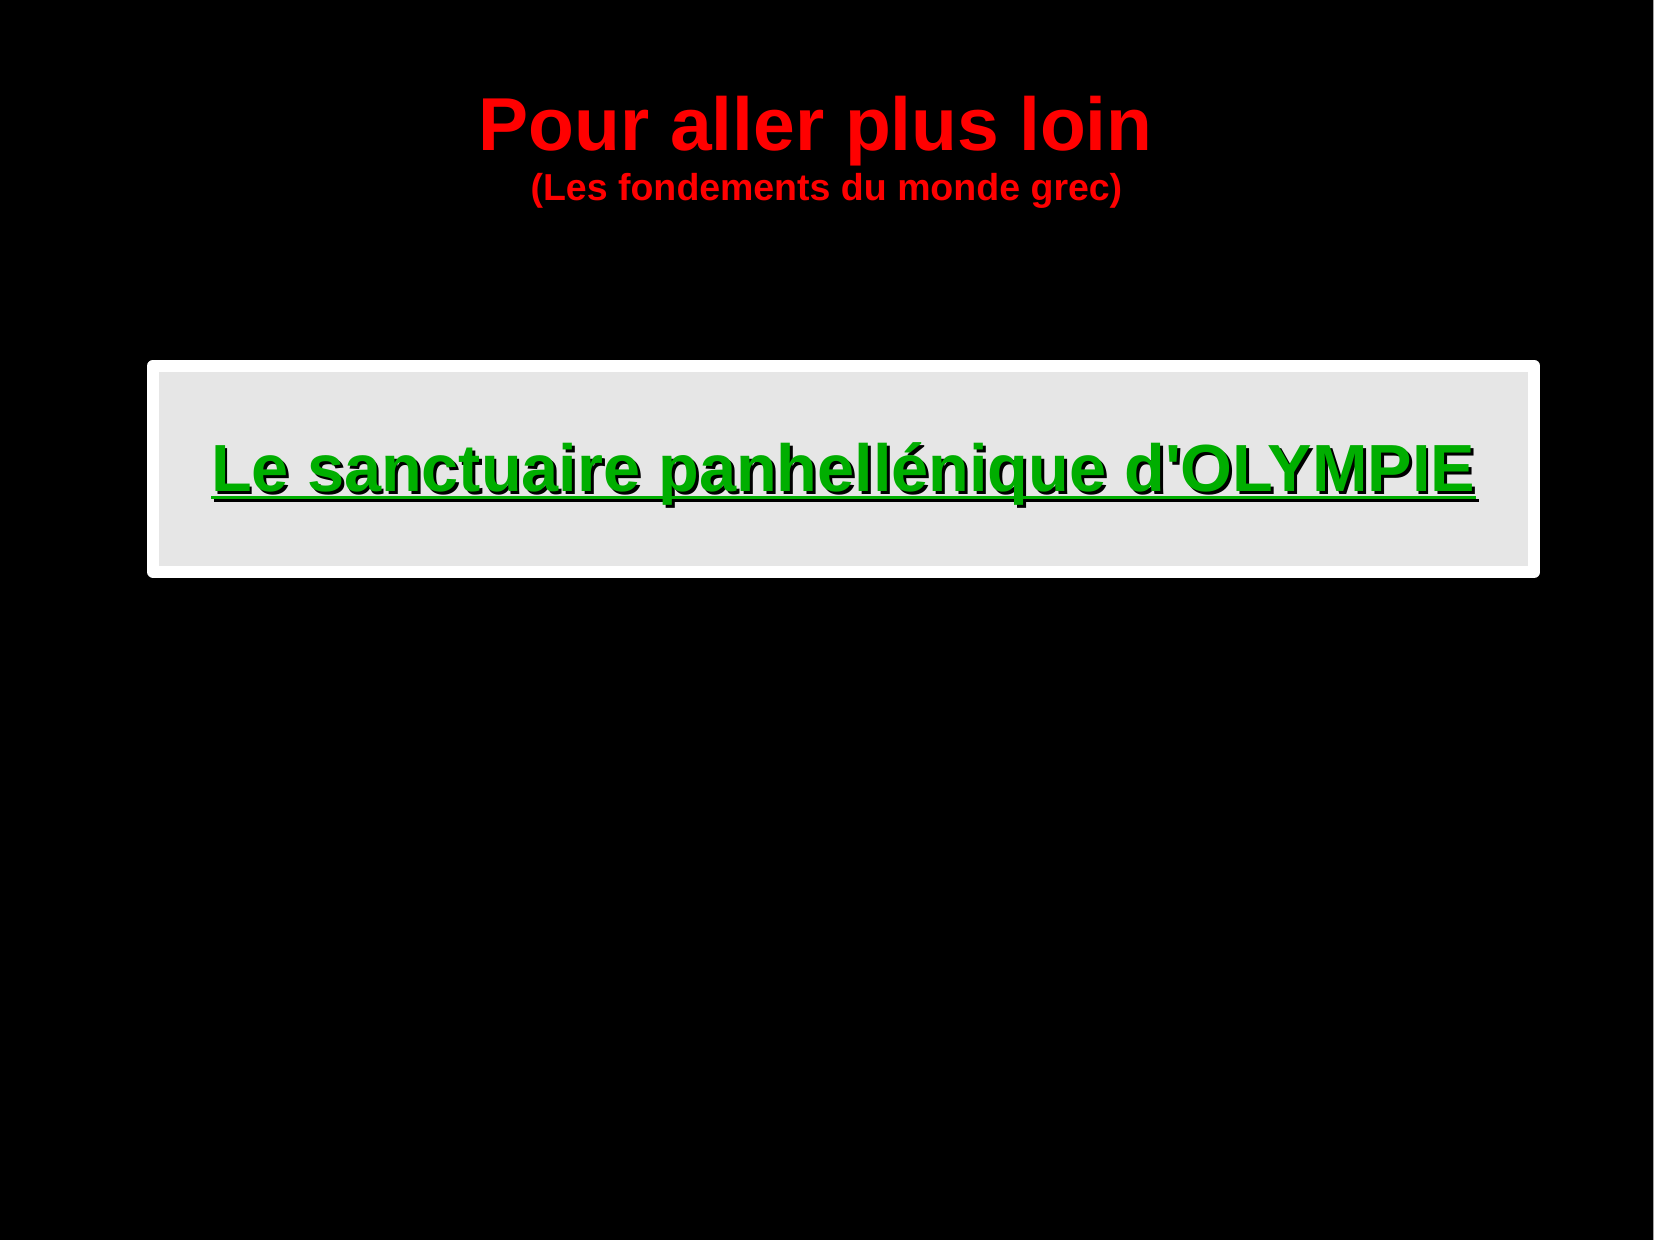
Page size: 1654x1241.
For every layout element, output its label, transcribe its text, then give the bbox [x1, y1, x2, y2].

text_box Le sanctuaire panhellénique d'OLYMPIE [153, 365, 1535, 572]
text_box Pour aller plus loin (Les fondements du monde grec) [87, 75, 1566, 216]
